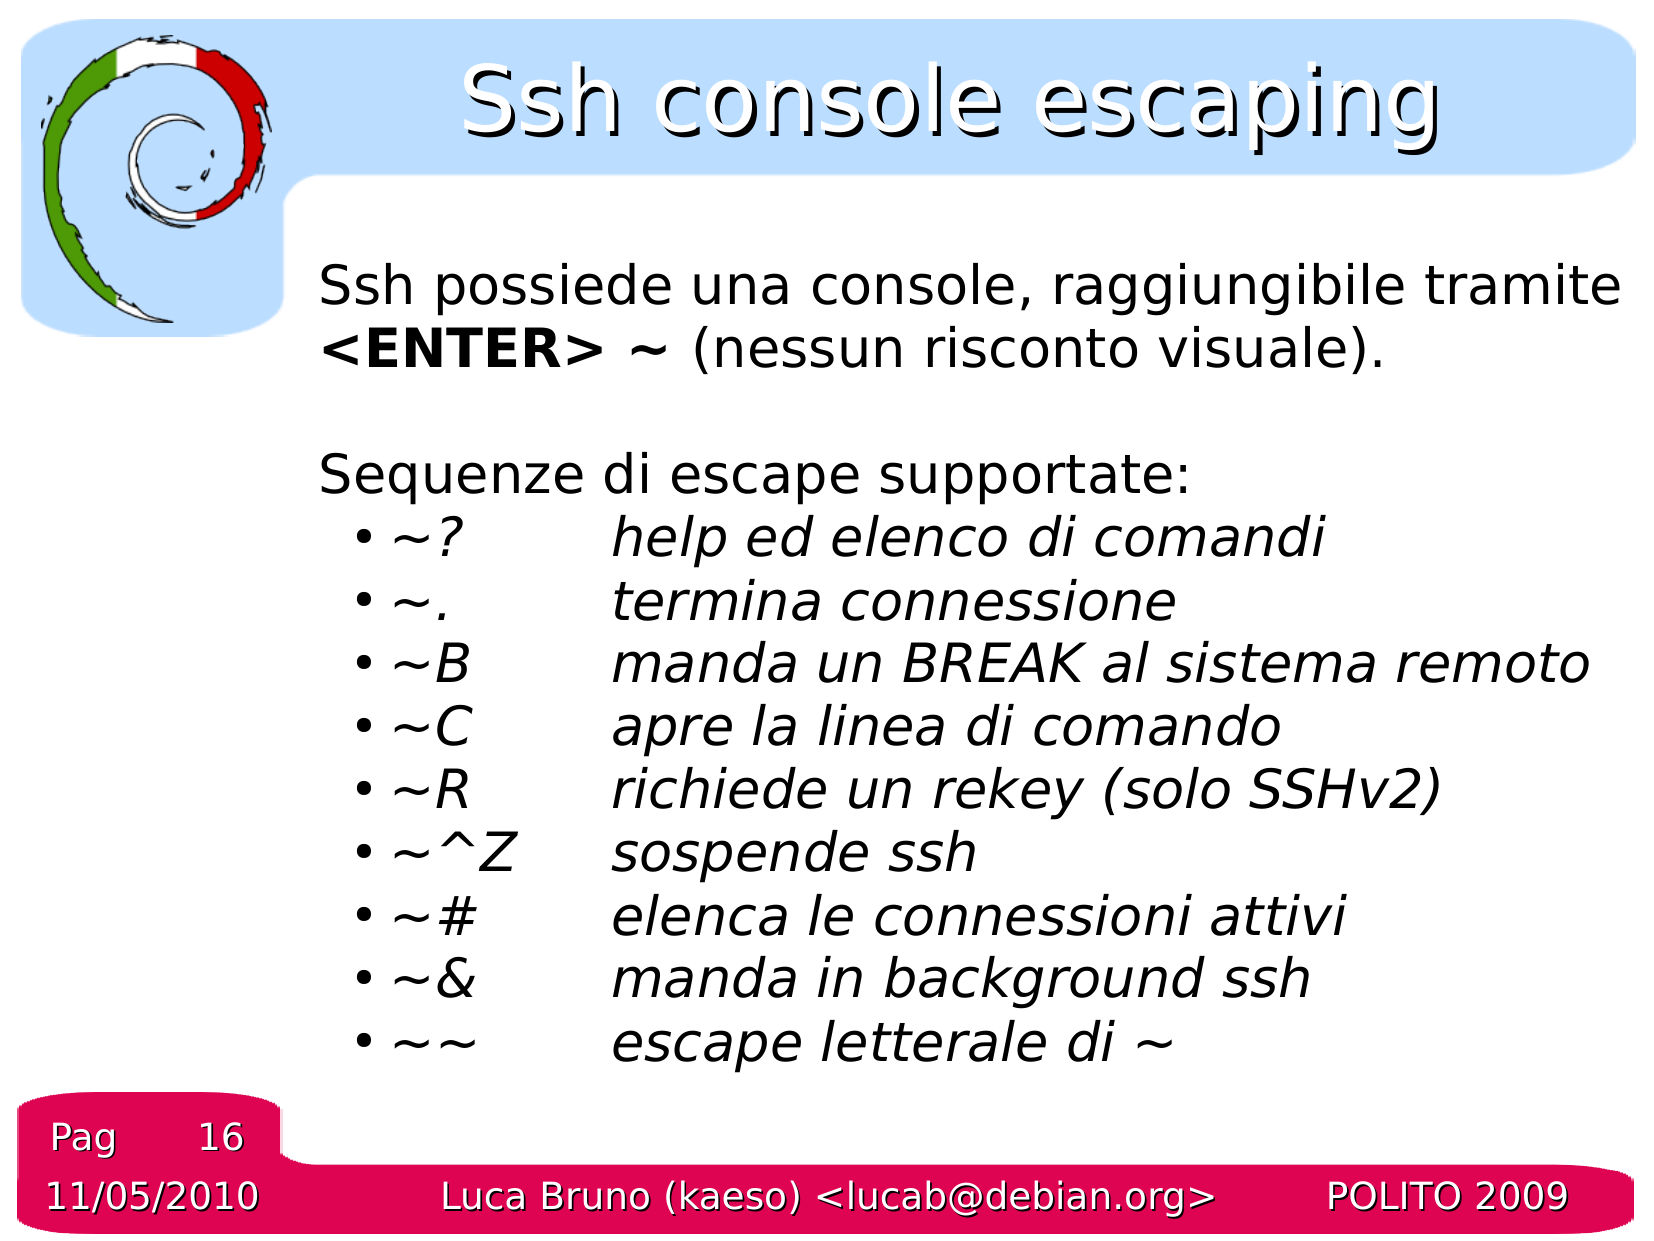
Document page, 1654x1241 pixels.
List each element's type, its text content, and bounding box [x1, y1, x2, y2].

text_box Pag <numero> [35, 1108, 421, 1182]
text_box 11/05/2010 [29, 1167, 284, 1241]
picture [17, 1092, 318, 1234]
picture [21, 19, 1636, 337]
subtitle Ssh possiede una console, raggiungibile tramite <ENTER> ~ (nessun risconto visuale). Sequenze di escape supportate: ~? help ed elenco di comandi ~. termina connessione ~B manda un BREAK al sistema remoto ~C apre la linea di comando ~R richiede un rekey (solo SSHv2) ~^Z sospende ssh ~# elenca le connessioni attivi ~& manda in background ssh ~~ escape letterale di ~ [318, 206, 1648, 1122]
picture [284, 1122, 1634, 1234]
text_box Luca Bruno (kaeso) <lucab@debian.org> POLITO 2009 [425, 1167, 1585, 1241]
title Ssh console escaping [265, 3, 1636, 196]
